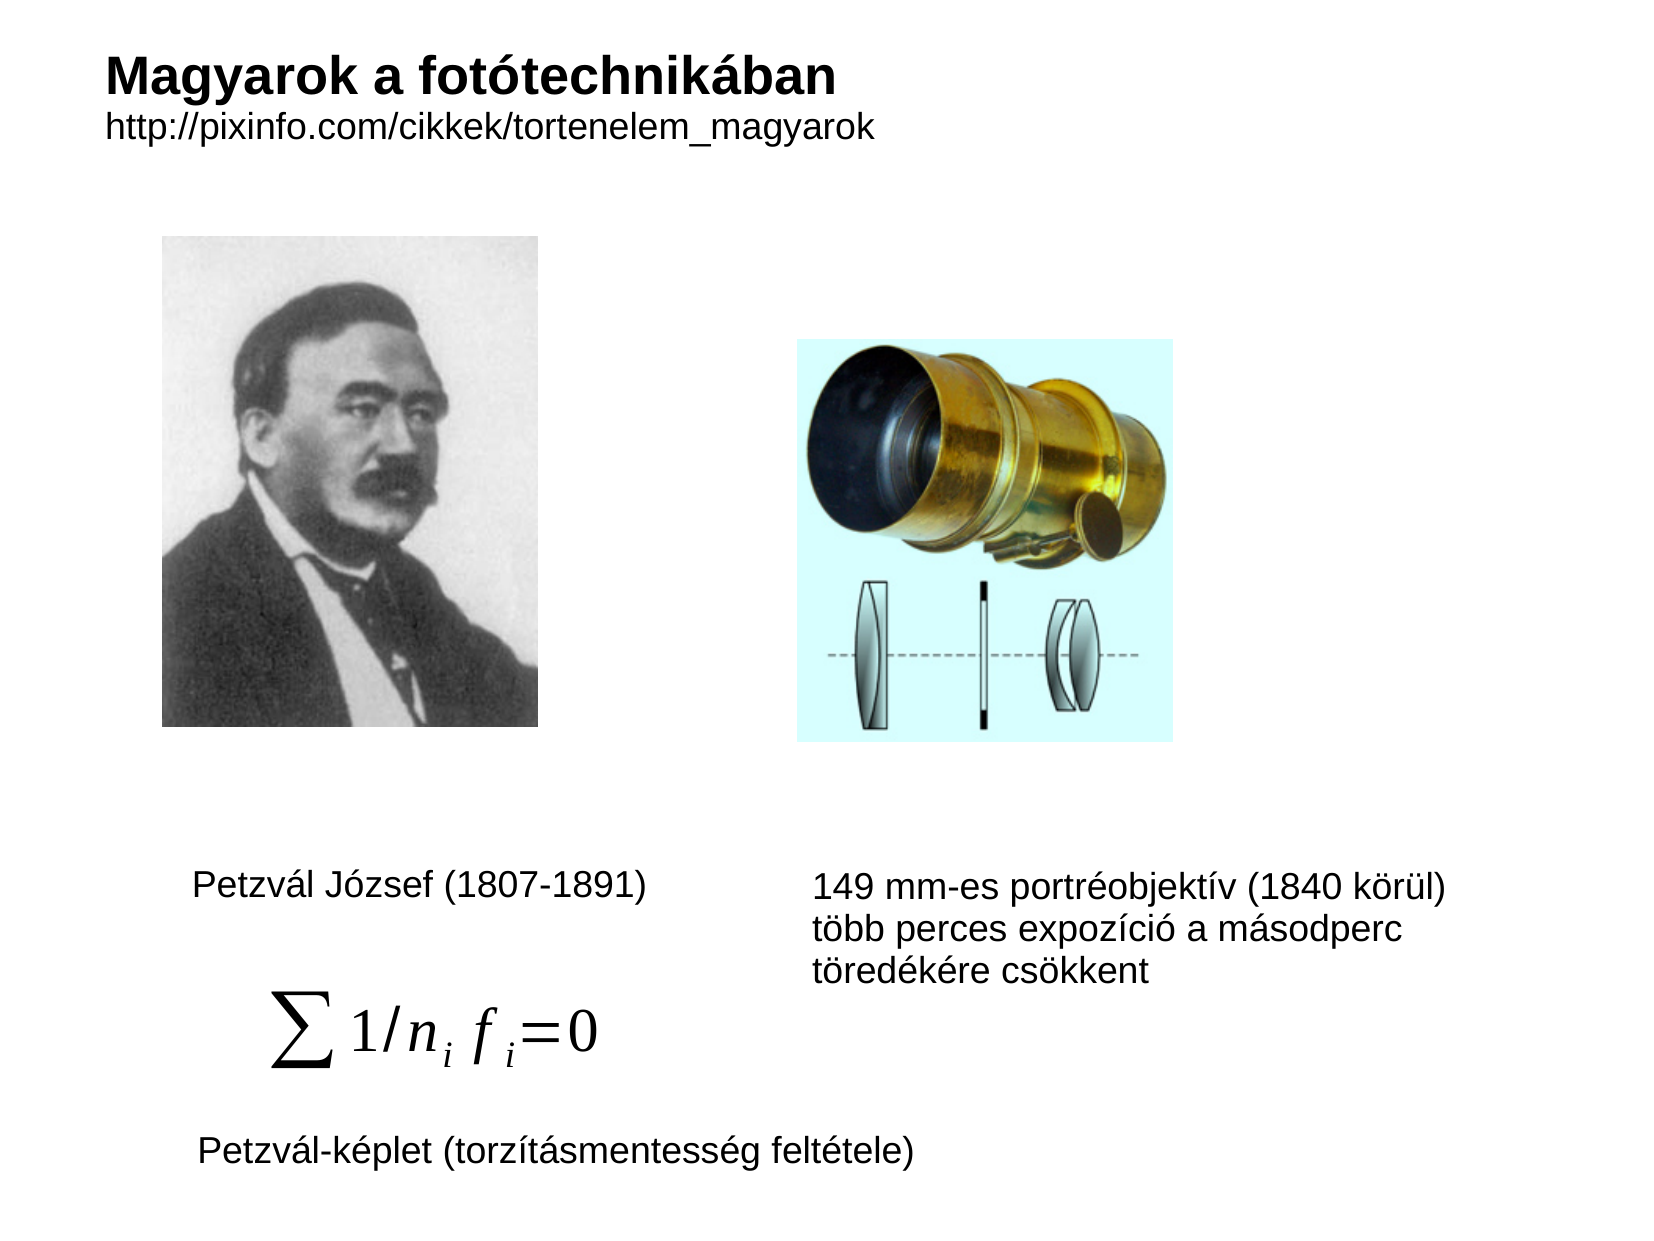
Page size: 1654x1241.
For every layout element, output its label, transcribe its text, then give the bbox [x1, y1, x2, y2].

picture [797, 339, 1173, 742]
text_box Petzvál József (1807-1891) [177, 856, 663, 914]
picture [162, 236, 538, 727]
text_box Magyarok a fotótechnikában http://pixinfo.com/cikkek/tortenelem_magyarok [90, 37, 890, 157]
text_box Petzvál-képlet (torzításmentesség feltétele) [182, 1122, 931, 1179]
chart [250, 989, 616, 1077]
text_box 149 mm-es portréobjektív (1840 körül) több perces expozíció a másodperc töredékére csökkent [797, 858, 1462, 1000]
